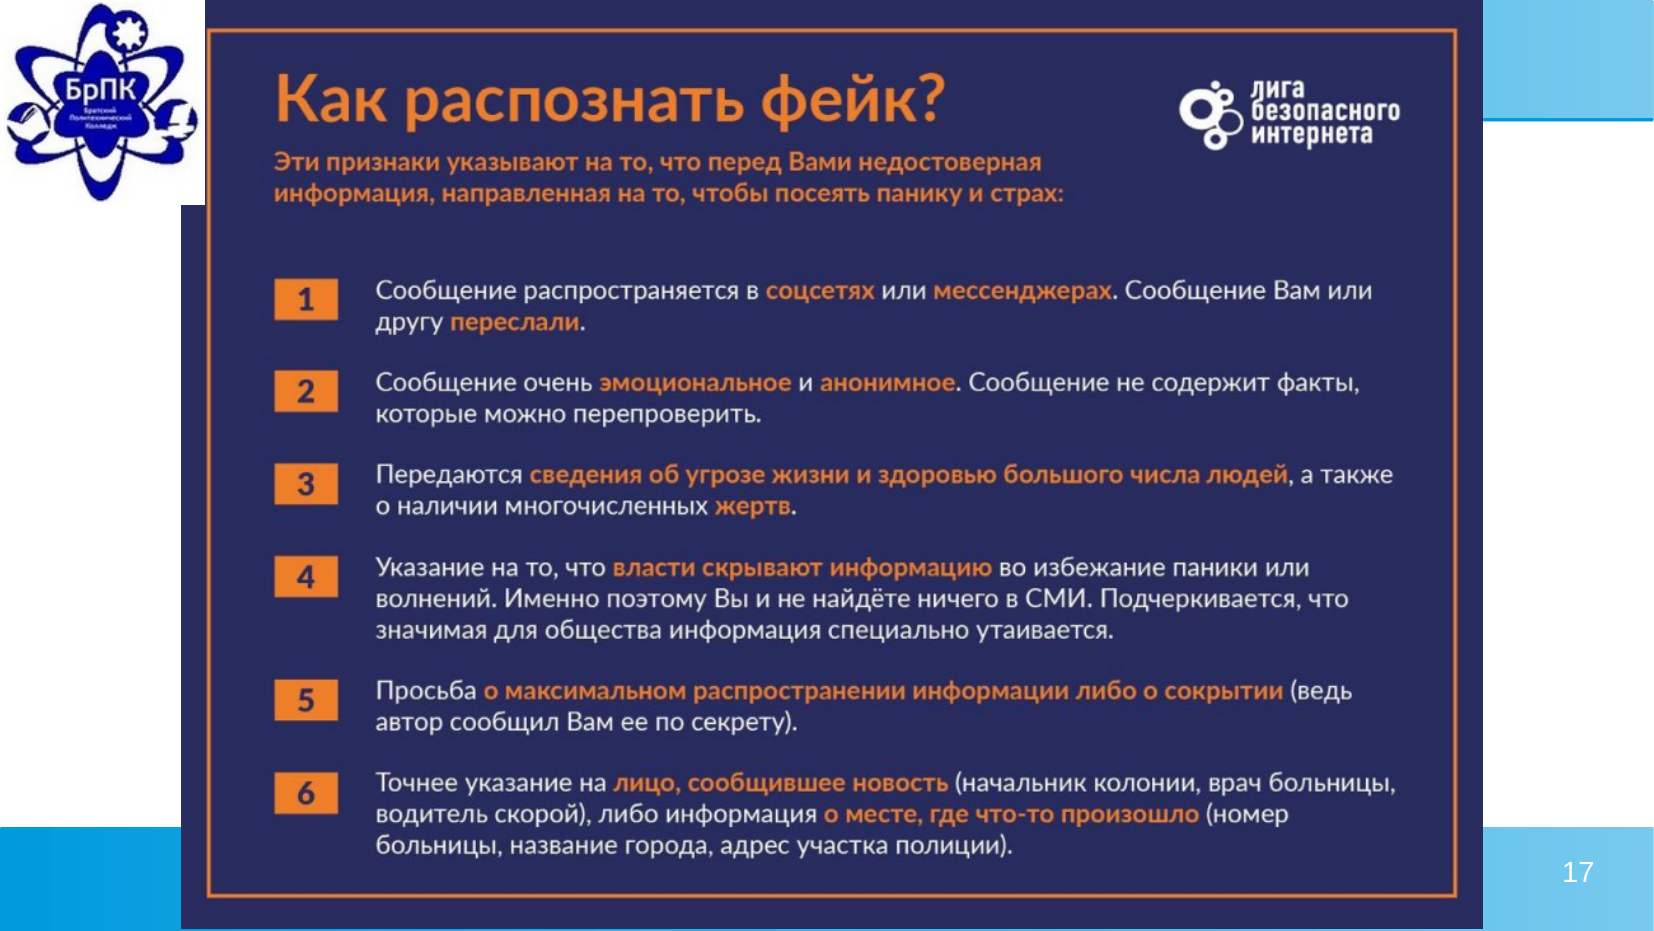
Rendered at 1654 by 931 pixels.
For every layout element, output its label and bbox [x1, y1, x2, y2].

picture [0, 0, 1483, 929]
